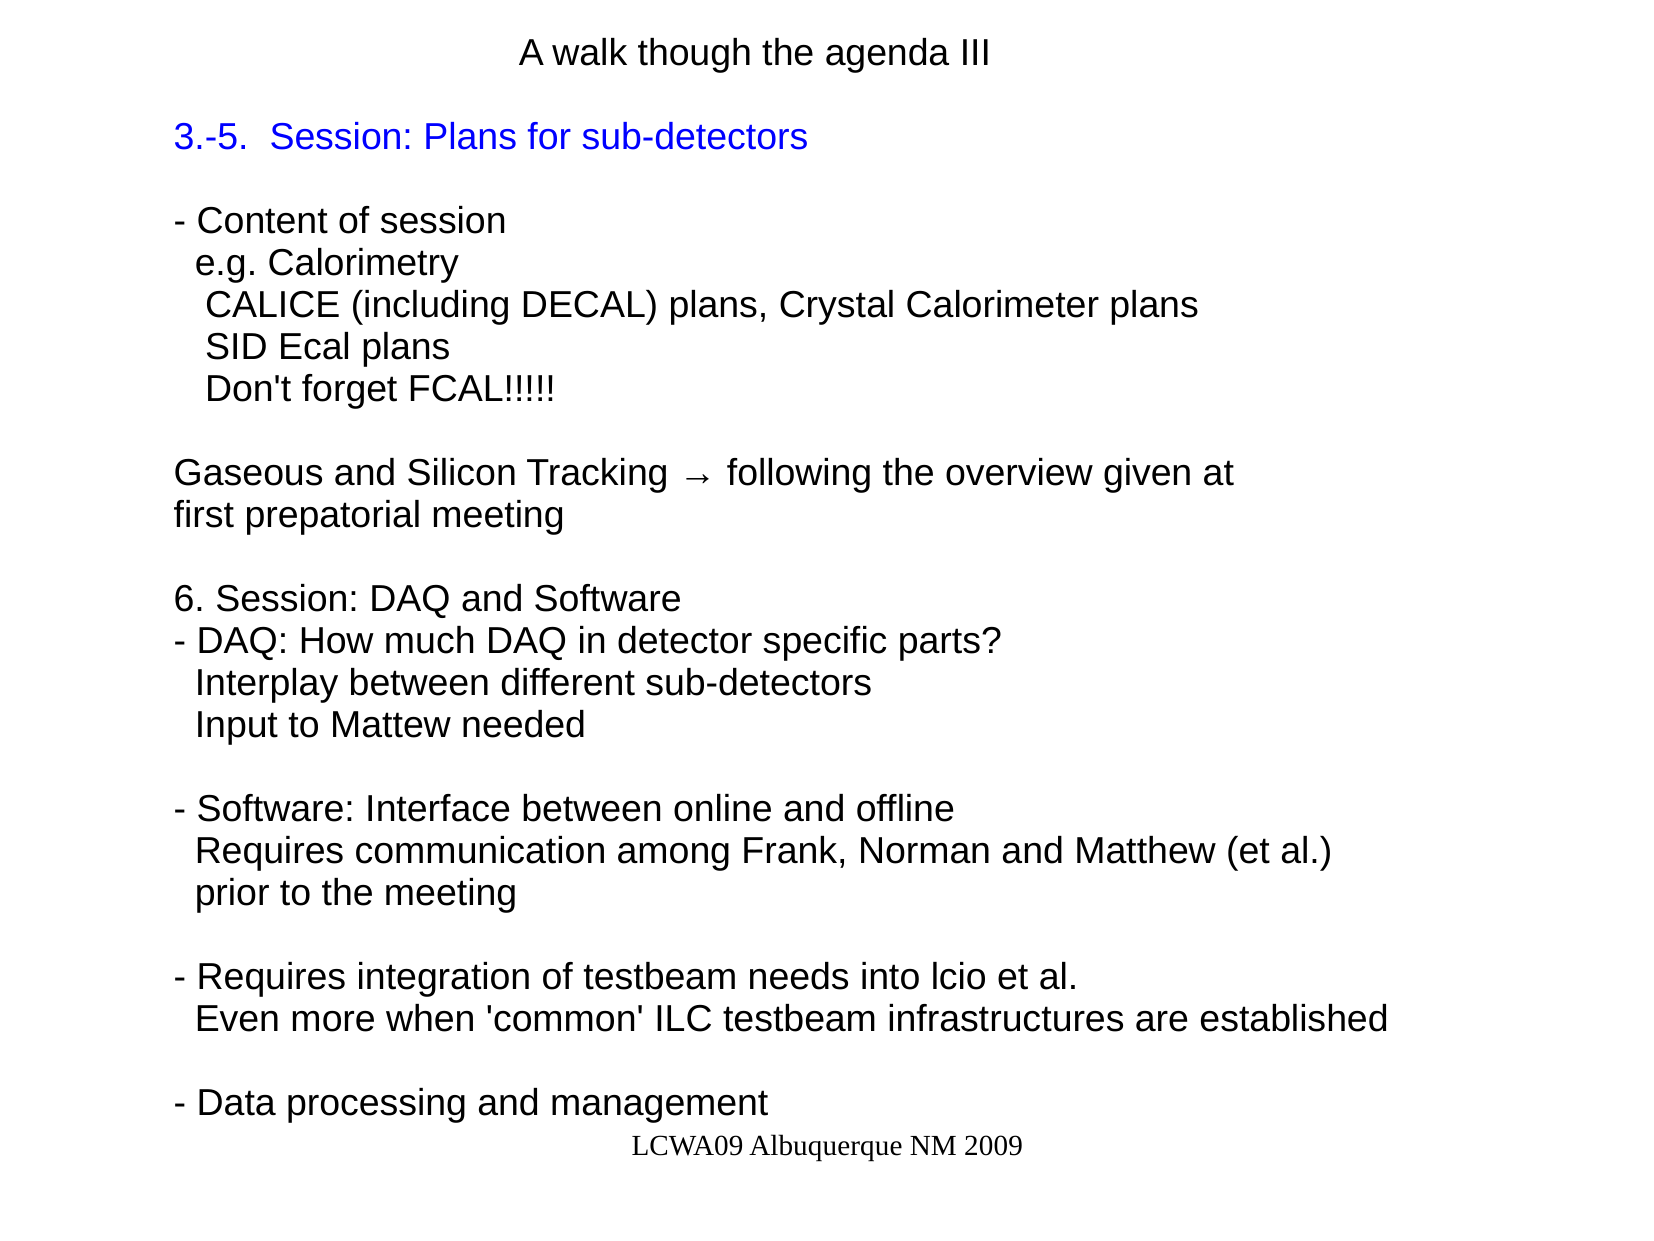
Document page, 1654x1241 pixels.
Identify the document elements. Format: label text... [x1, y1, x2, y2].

text_box 3.-5. Session: Plans for sub-detectors - Content of session e.g. Calorimetry CALICE (including DECAL) plans, Crystal Calorimeter plans SID Ecal plans Don't forget FCAL!!!!! Gaseous and Silicon Tracking → following the overview given at first prepatorial meeting 6. Session: DAQ and Software - DAQ: How much DAQ in detector specific parts? Interplay between different sub-detectors Input to Mattew needed - Software: Interface between online and offline Requires communication among Frank, Norman and Matthew (et al.) prior to the meeting - Requires integration of testbeam needs into lcio et al. Even more when 'common' ILC testbeam infrastructures are established - Data processing and management [158, 108, 1418, 1215]
text_box A walk though the agenda III [504, 23, 1008, 81]
